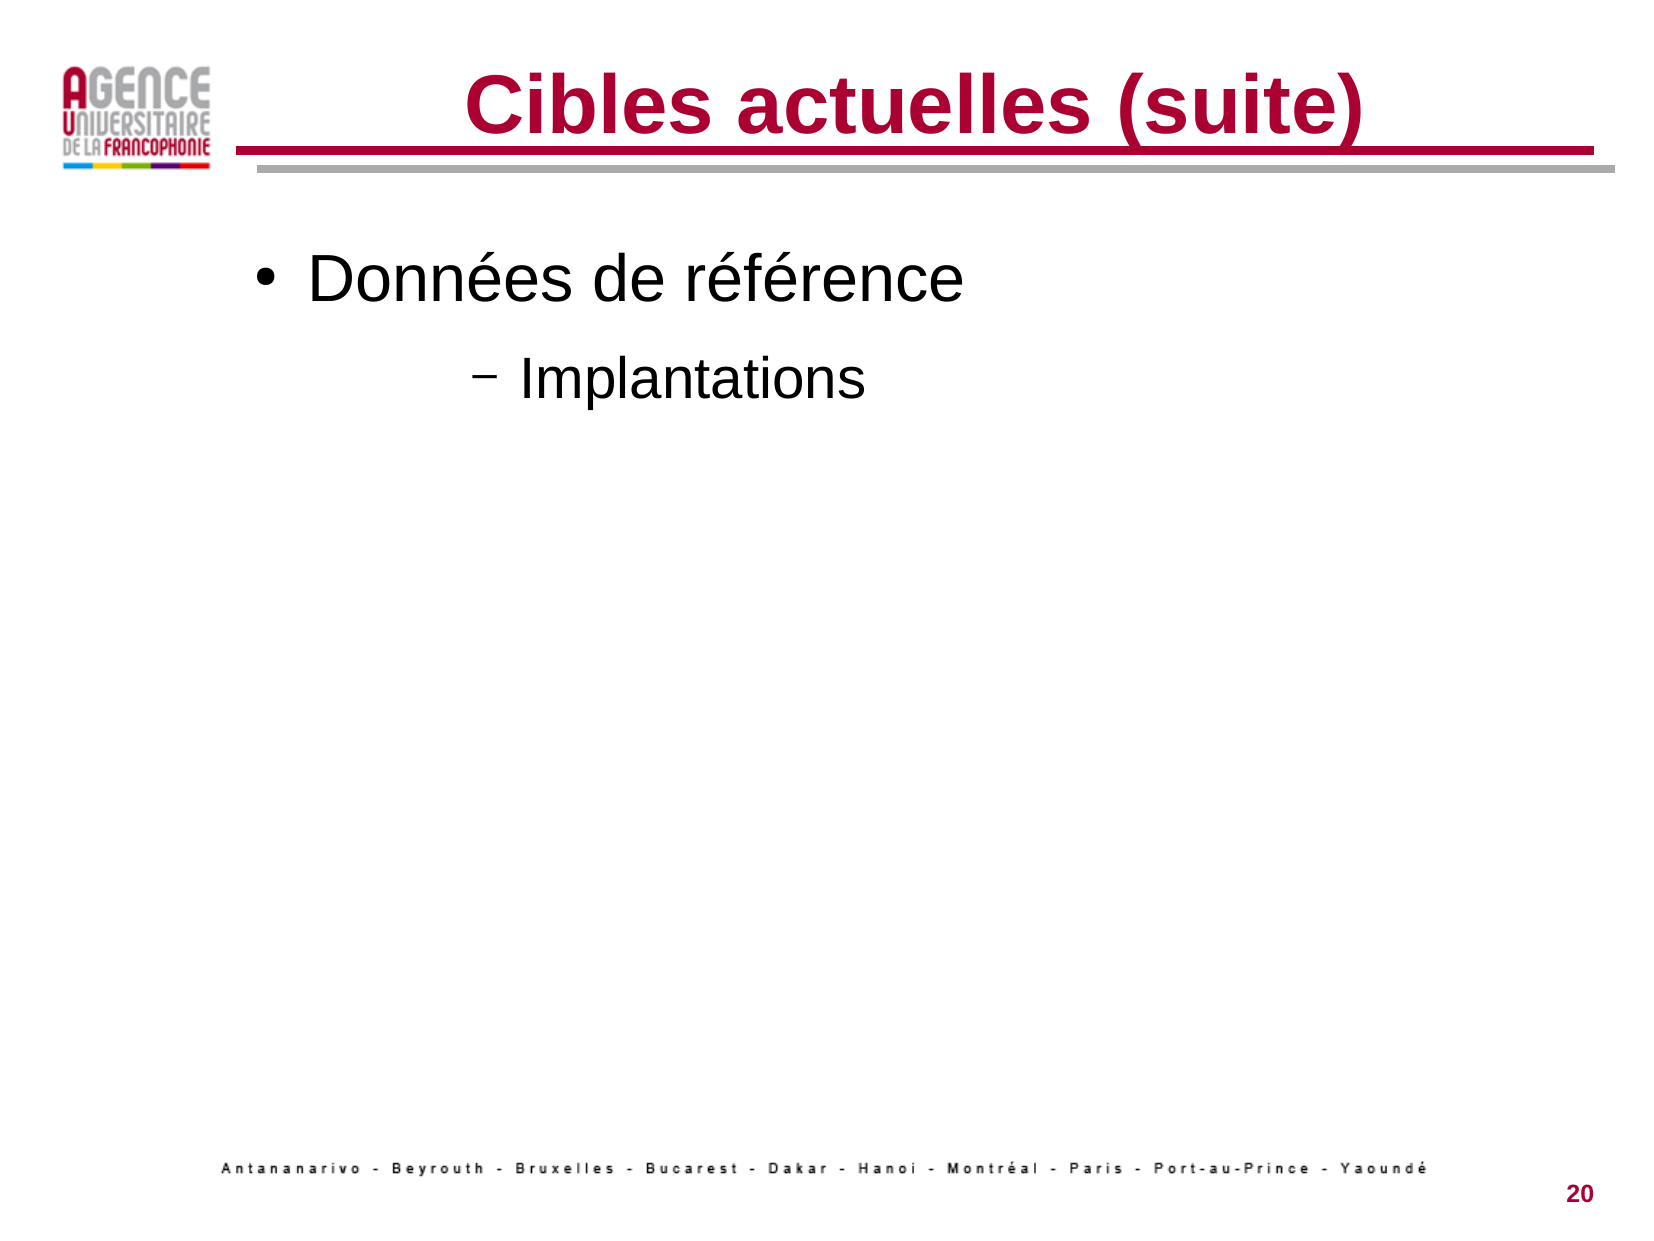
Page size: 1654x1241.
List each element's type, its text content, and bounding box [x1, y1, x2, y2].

title Cibles actuelles (suite) [236, 58, 1595, 152]
picture [29, 29, 1625, 1241]
list Données de référence Implantations [236, 241, 1595, 1135]
